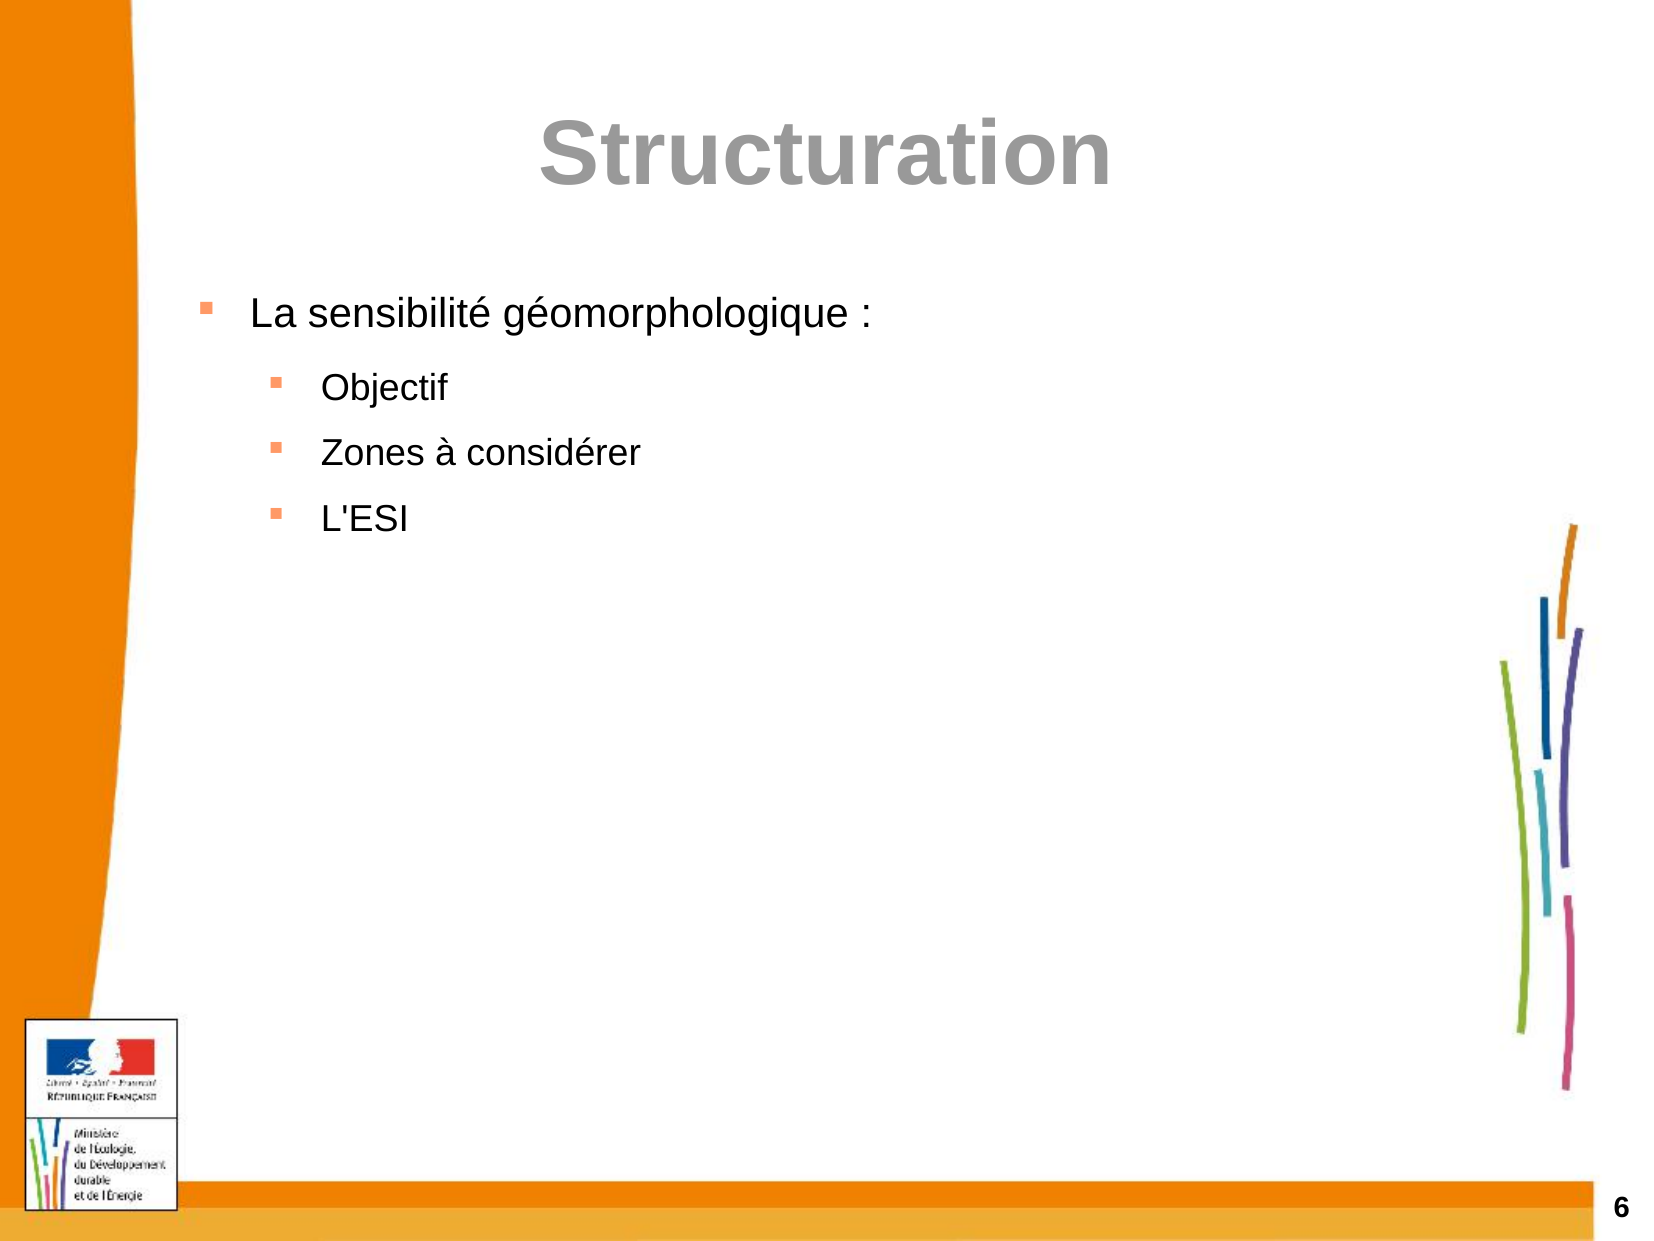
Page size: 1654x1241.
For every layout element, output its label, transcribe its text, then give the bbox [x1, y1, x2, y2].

picture [0, 0, 1653, 1241]
title Structuration [82, 49, 1571, 257]
list La sensibilité géomorphologique : Objectif Zones à considérer L'ESI [179, 290, 1509, 1010]
